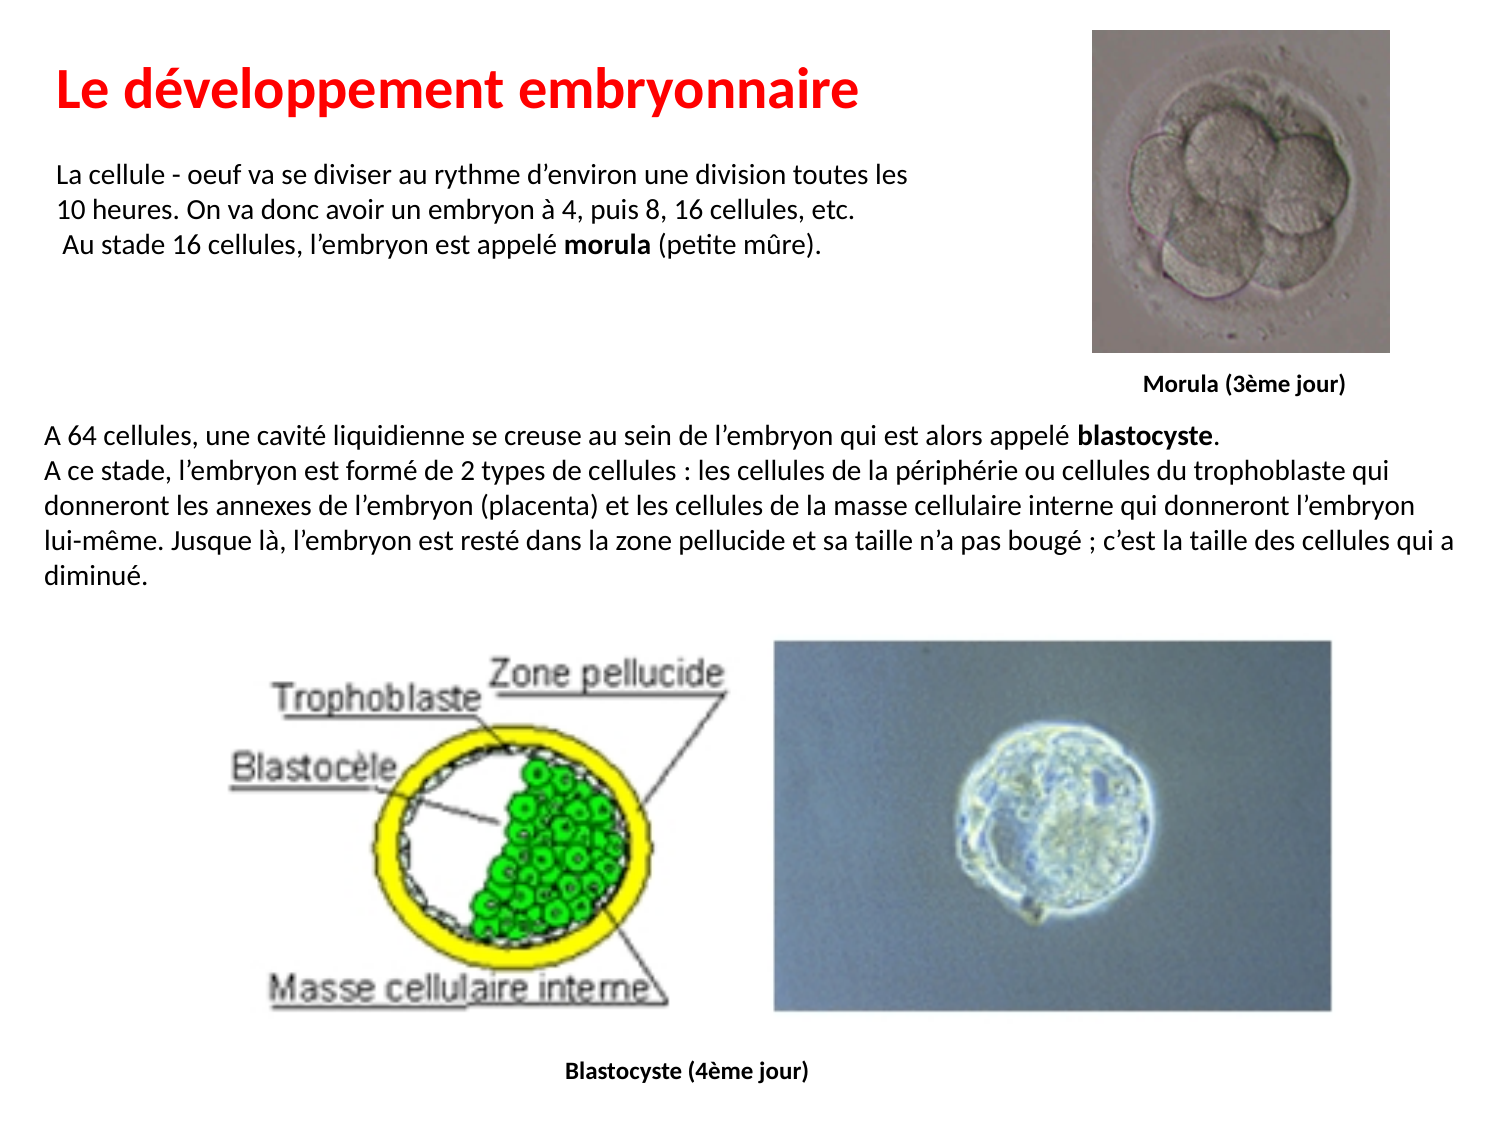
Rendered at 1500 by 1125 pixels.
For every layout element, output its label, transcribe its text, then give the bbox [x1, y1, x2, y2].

picture [1092, 30, 1390, 353]
text_box Le développement embryonnaire La cellule - oeuf va se diviser au rythme d’environ une division toutes les 10 heures. On va donc avoir un embryon à 4, puis 8, 16 cellules, etc. Au stade 16 cellules, l’embryon est appelé morula (petite mûre). [41, 42, 951, 268]
text_box A 64 cellules, une cavité liquidienne se creuse au sein de l’embryon qui est alors appelé blastocyste. A ce stade, l’embryon est formé de 2 types de cellules : les cellules de la périphérie ou cellules du trophoblaste qui donneront les annexes de l’embryon (placenta) et les cellules de la masse cellulaire interne qui donneront l’embryon lui-même. Jusque là, l’embryon est resté dans la zone pellucide et sa taille n’a pas bougé ; c’est la taille des cellules qui a diminué. [29, 408, 1471, 599]
picture [206, 633, 1344, 1024]
text_box Morula (3ème jour) [1127, 315, 1365, 408]
text_box Blastocyste (4ème jour) [550, 1046, 825, 1092]
